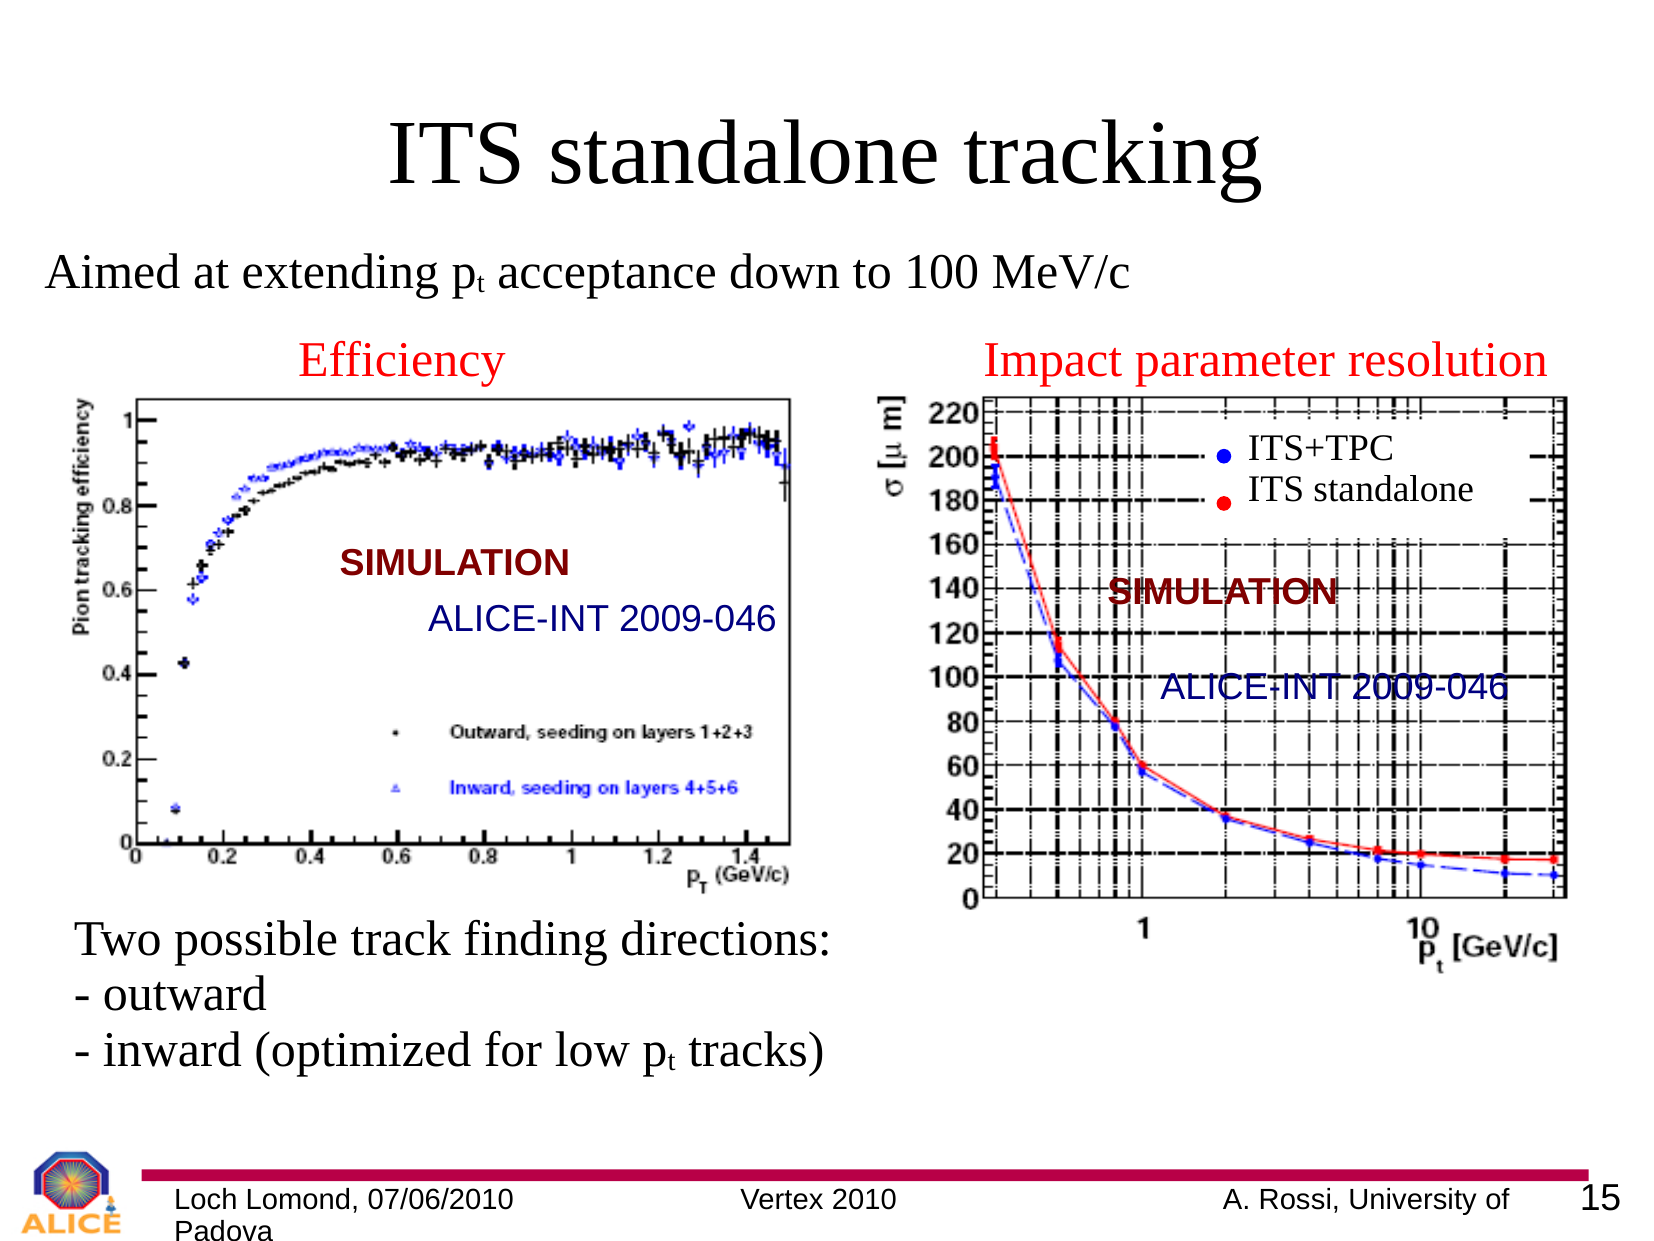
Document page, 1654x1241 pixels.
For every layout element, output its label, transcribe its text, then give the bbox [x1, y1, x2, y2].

text_box [141, 1169, 1589, 1182]
text_box Impact parameter resolution [968, 324, 1654, 409]
picture [11, 1146, 135, 1241]
text_box SIMULATION [324, 533, 768, 591]
text_box ALICE-INT 2009-046 [413, 590, 798, 648]
text_box ALICE-INT 2009-046 [1145, 657, 1530, 715]
title ITS standalone tracking [82, 56, 1571, 250]
text_box ITS+TPC ITS standalone [1204, 419, 1530, 539]
text_box Two possible track finding directions: - outward - inward (optimized for low pt tracks) [59, 903, 975, 1142]
text_box SIMULATION [1092, 563, 1536, 621]
text_box Efficiency [283, 324, 968, 409]
text_box [1216, 448, 1232, 464]
picture [17, 353, 1613, 981]
text_box Loch Lomond, 07/06/2010 Vertex 2010 A. Rossi, University of Padova [159, 1175, 1595, 1223]
text_box Aimed at extending pt acceptance down to 100 MeV/c [29, 236, 1536, 336]
text_box [1216, 496, 1232, 511]
text_box 15 [1564, 1169, 1648, 1227]
